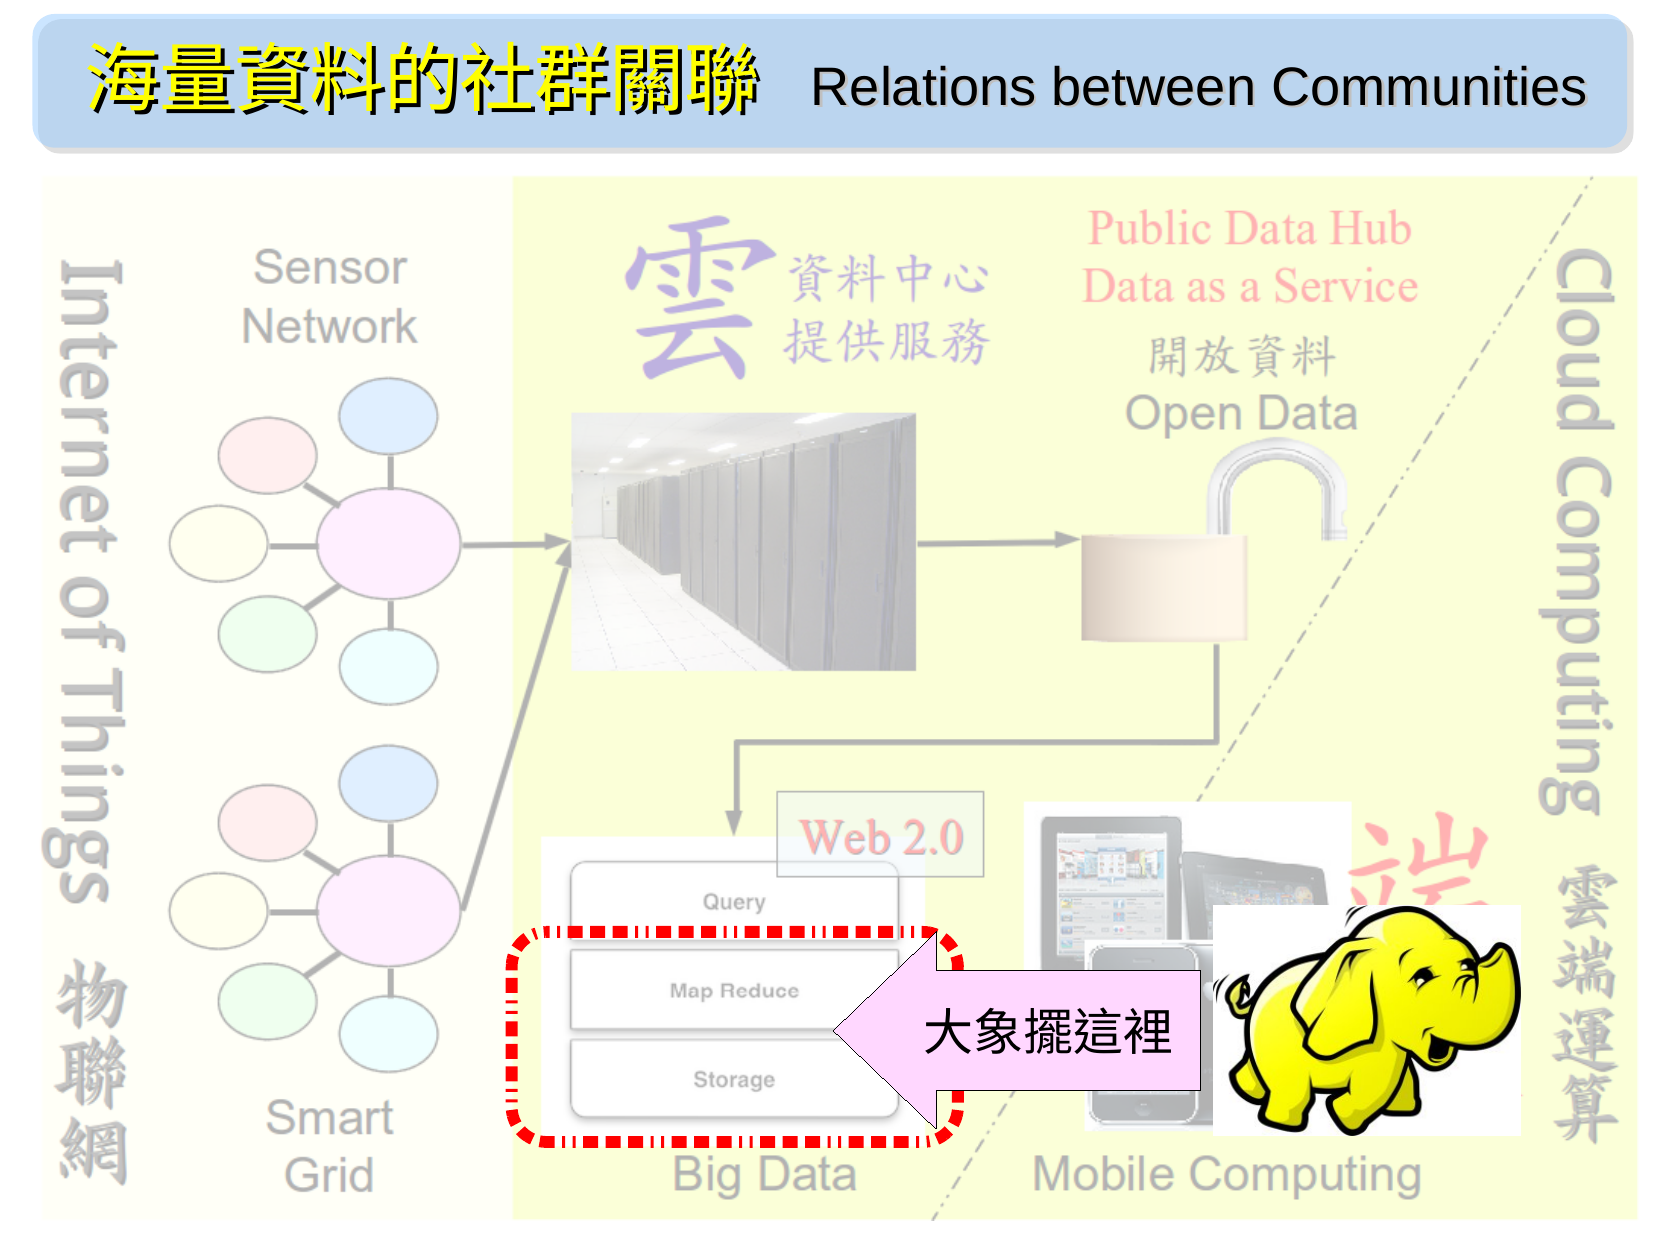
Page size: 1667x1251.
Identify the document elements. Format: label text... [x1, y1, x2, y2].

picture [13, 170, 1645, 1221]
title 海量資料的社群關聯 Relations between Communities [6, 2, 1667, 158]
text_box 大象擺這裡 [833, 931, 1201, 1129]
